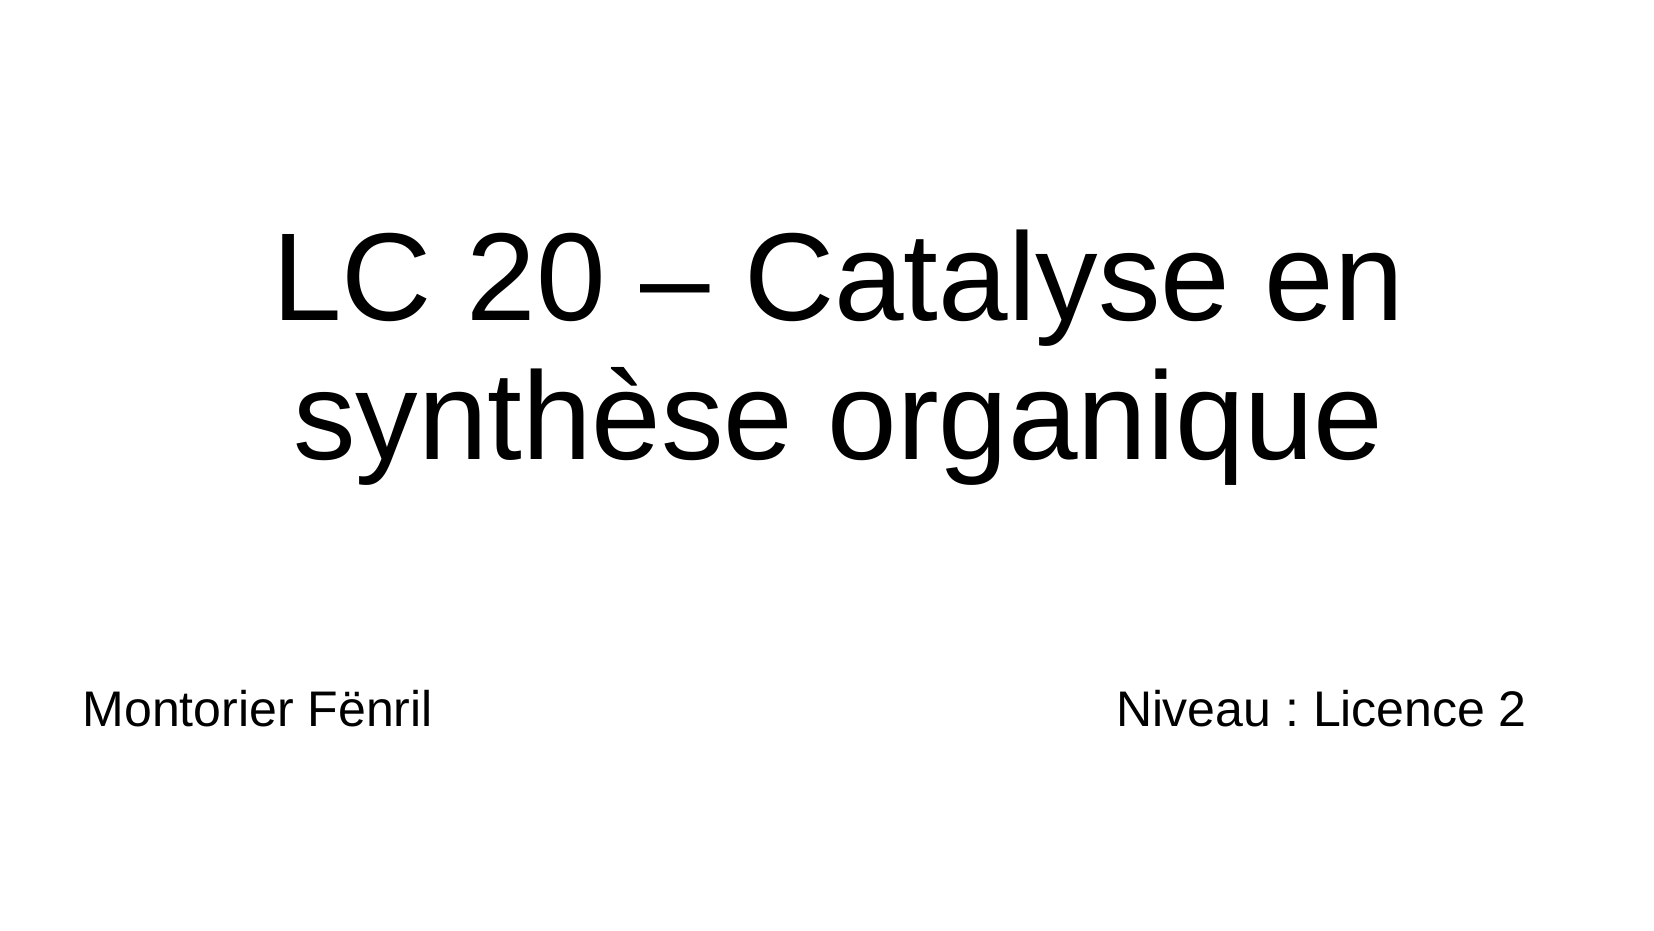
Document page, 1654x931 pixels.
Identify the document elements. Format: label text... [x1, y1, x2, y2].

title LC 20 – Catalyse en synthèse organique [94, 136, 1583, 557]
subtitle Montorier Fënril Niveau : Licence 2 [82, 661, 1571, 758]
